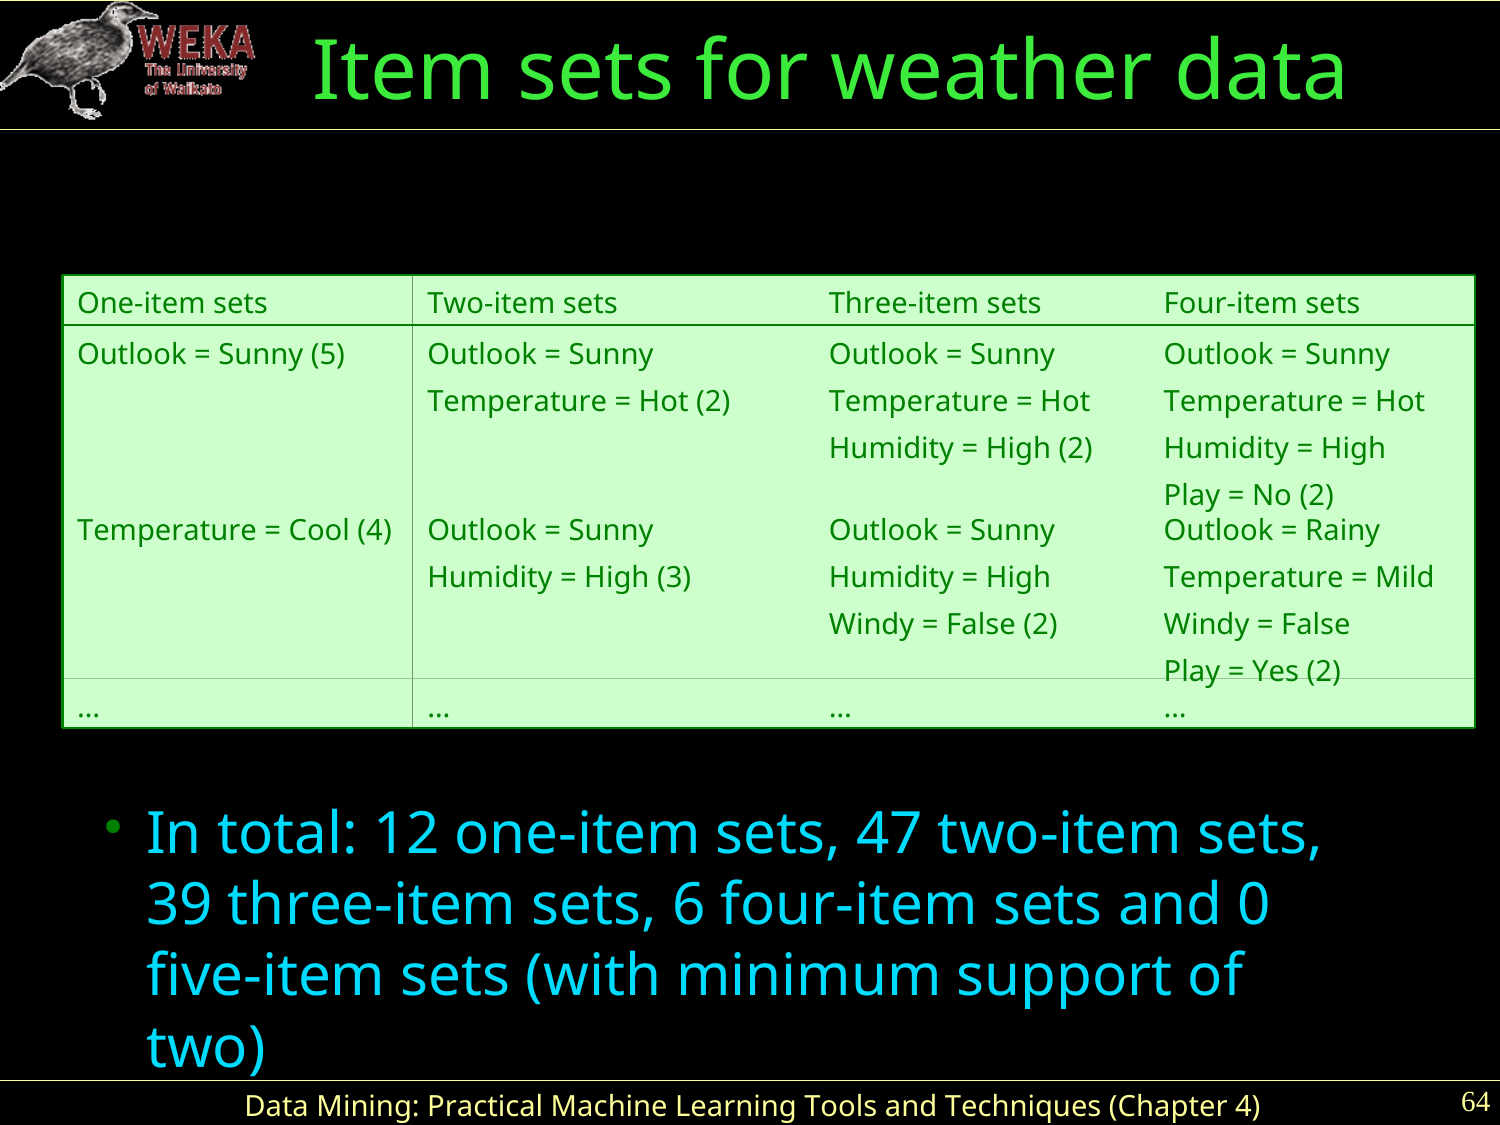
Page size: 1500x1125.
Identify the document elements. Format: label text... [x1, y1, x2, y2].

text_box Four-item sets [1149, 276, 1474, 324]
text_box Outlook = Sunny Temperature = Hot (2) [413, 326, 815, 502]
text_box Outlook = Sunny (5) [64, 326, 413, 502]
text_box … [1149, 679, 1474, 727]
picture [0, 1, 266, 129]
text_box … [815, 679, 1149, 727]
text_box Three-item sets [815, 276, 1149, 324]
text_box … [413, 679, 815, 727]
text_box … [64, 679, 413, 727]
title Item sets for weather data [297, 0, 1500, 148]
text_box Outlook = Rainy Temperature = Mild Windy = False Play = Yes (2) [1149, 502, 1474, 679]
text_box Outlook = Sunny Humidity = High Windy = False (2) [815, 502, 1149, 679]
text_box Outlook = Sunny Temperature = Hot Humidity = High (2) [815, 326, 1149, 502]
text_box In total: 12 one-item sets, 47 two-item sets, 39 three-item sets, 6 four-item sets and 0 five-item sets (with minimum support of two) [88, 788, 1388, 1038]
text_box One-item sets [64, 276, 413, 324]
text_box Outlook = Sunny Temperature = Hot Humidity = High Play = No (2) [1149, 326, 1474, 502]
text_box Outlook = Sunny Humidity = High (3) [413, 502, 815, 679]
text_box Two-item sets [413, 276, 815, 324]
text_box Temperature = Cool (4) [64, 502, 413, 679]
